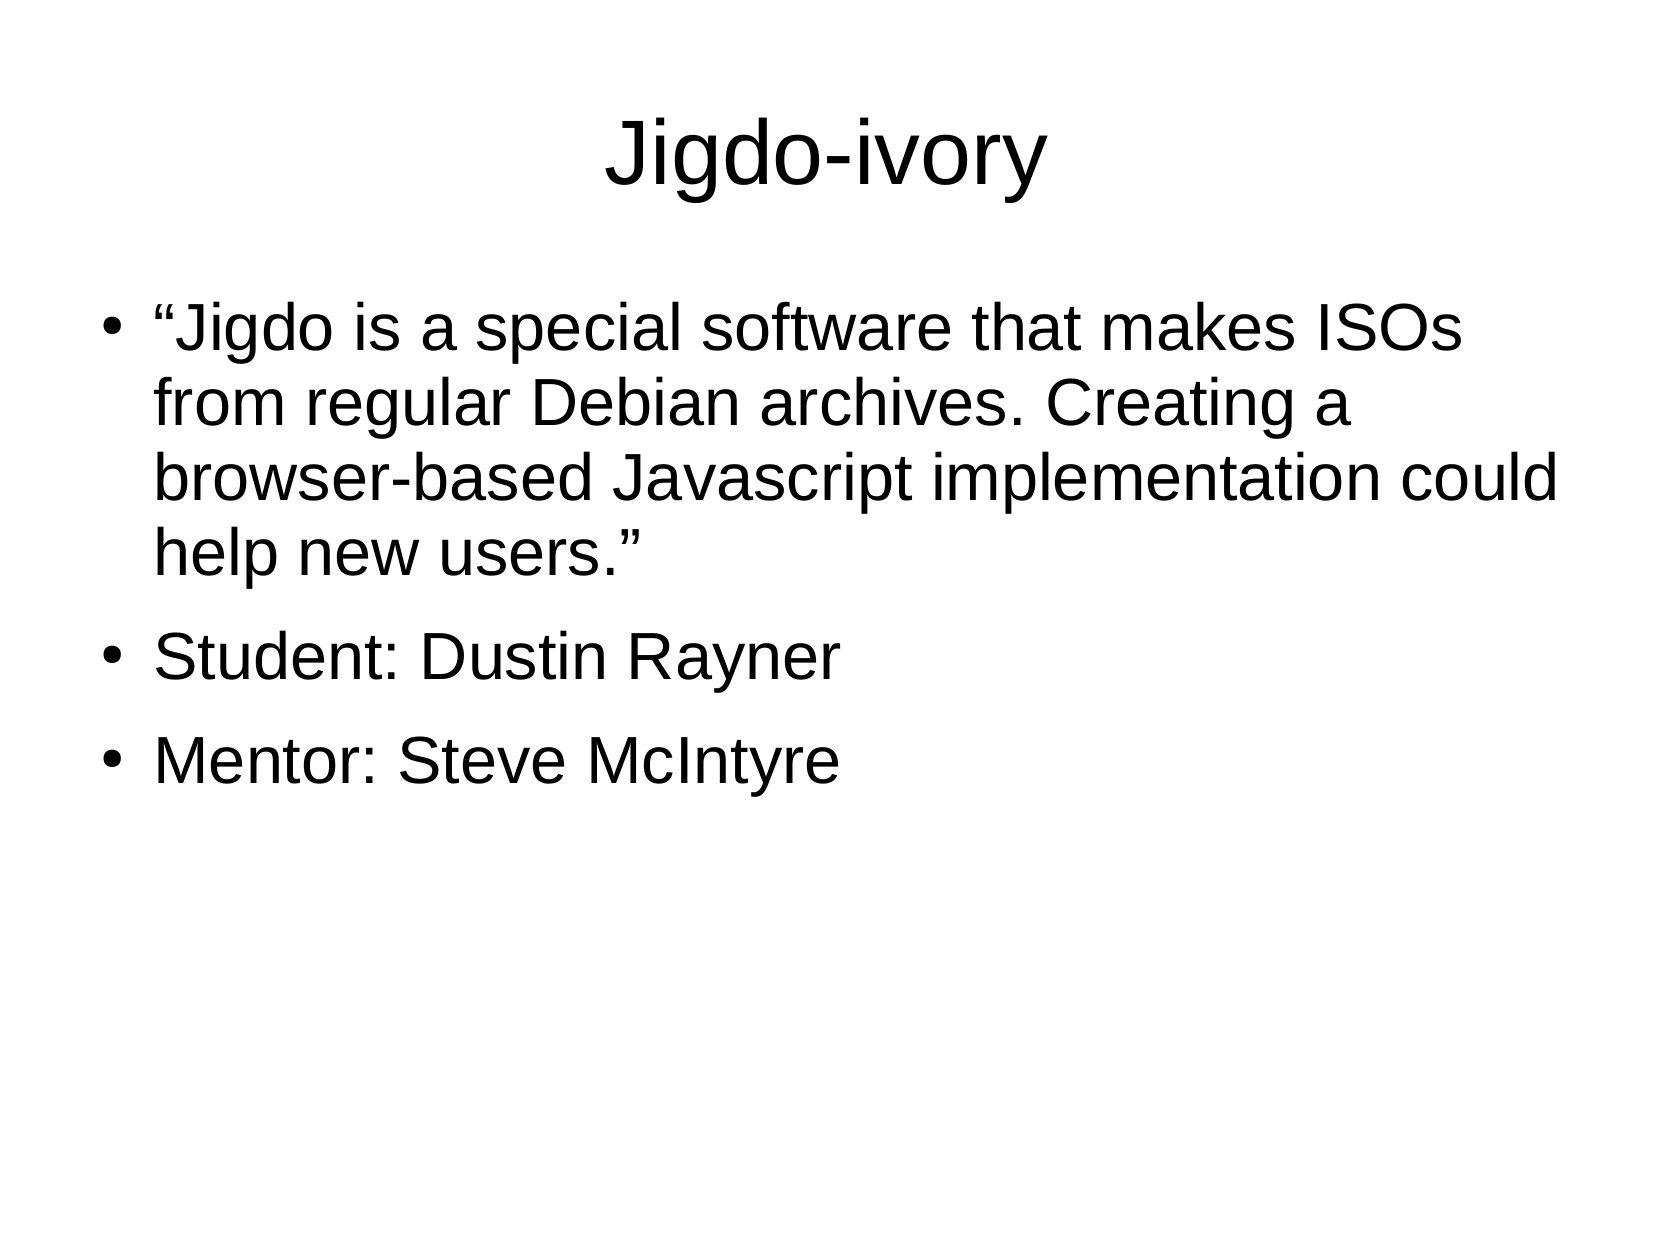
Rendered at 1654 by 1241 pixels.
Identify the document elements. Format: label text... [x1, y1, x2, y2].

title Jigdo-ivory [82, 49, 1571, 257]
list “Jigdo is a special software that makes ISOs from regular Debian archives. Creating a browser-based Javascript implementation could help new users.” Student: Dustin Rayner Mentor: Steve McIntyre [82, 290, 1571, 1109]
